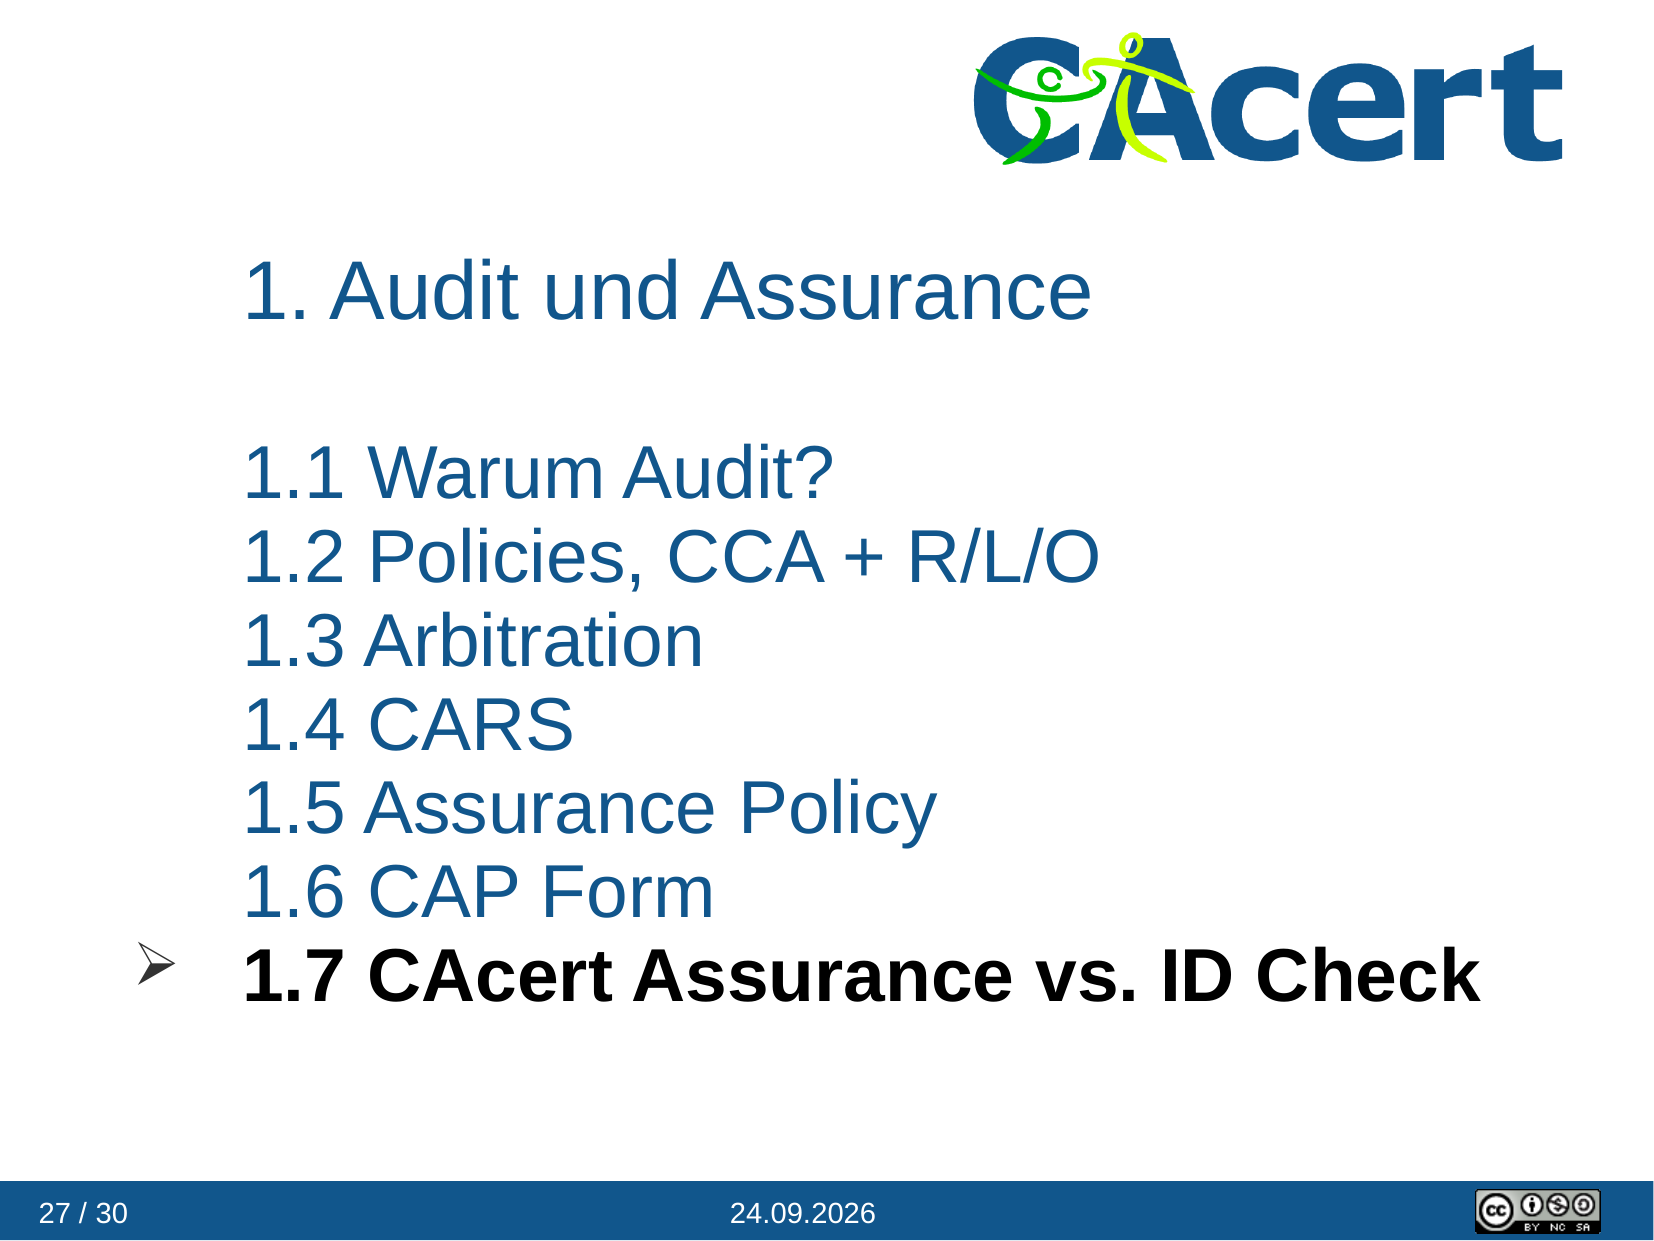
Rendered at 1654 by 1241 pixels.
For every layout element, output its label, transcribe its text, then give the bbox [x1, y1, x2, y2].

picture [972, 30, 1564, 166]
picture [1475, 1189, 1601, 1234]
title 1. Audit und Assurance 1.1 Warum Audit? 1.2 Policies, CCA + R/L/O 1.3 Arbitration 1.4 CARS 1.5 Assurance Policy 1.6 CAP Form 1.7 CAcert Assurance vs. ID Check [242, 244, 1565, 1018]
text_box [65, 232, 237, 1025]
